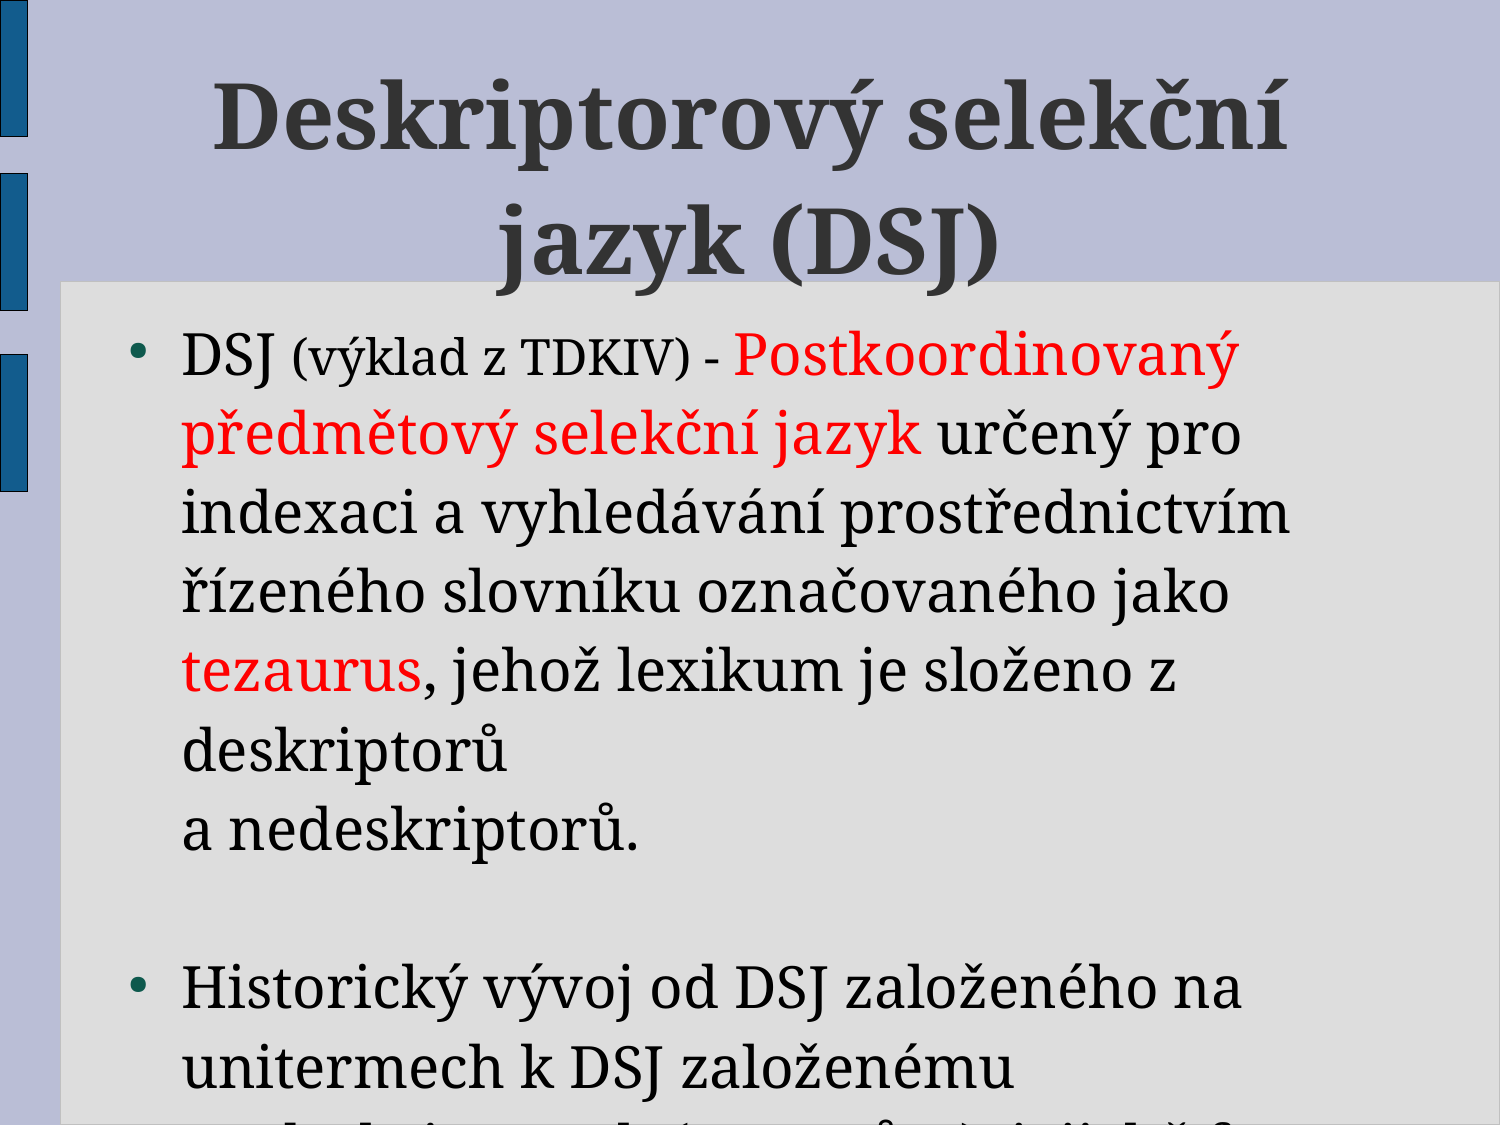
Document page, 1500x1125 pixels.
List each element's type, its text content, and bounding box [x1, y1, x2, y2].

title Deskriptorový selekční jazyk (DSJ) [110, 72, 1392, 281]
list DSJ (výklad z TDKIV) - Postkoordinovaný předmětový selekční jazyk určený pro indexaci a vyhledávání prostřednictvím řízeného slovníku označovaného jako tezaurus, jehož lexikum je složeno z deskriptorů a nedeskriptorů. Historický vývoj od DSJ založeného na unitermech k DSJ založenému na deskriptorech (tezaurům), jejichž forma a vztahy jsou standardizovány slovníkem se speciální strukturou - tezaurem. [110, 312, 1392, 1106]
